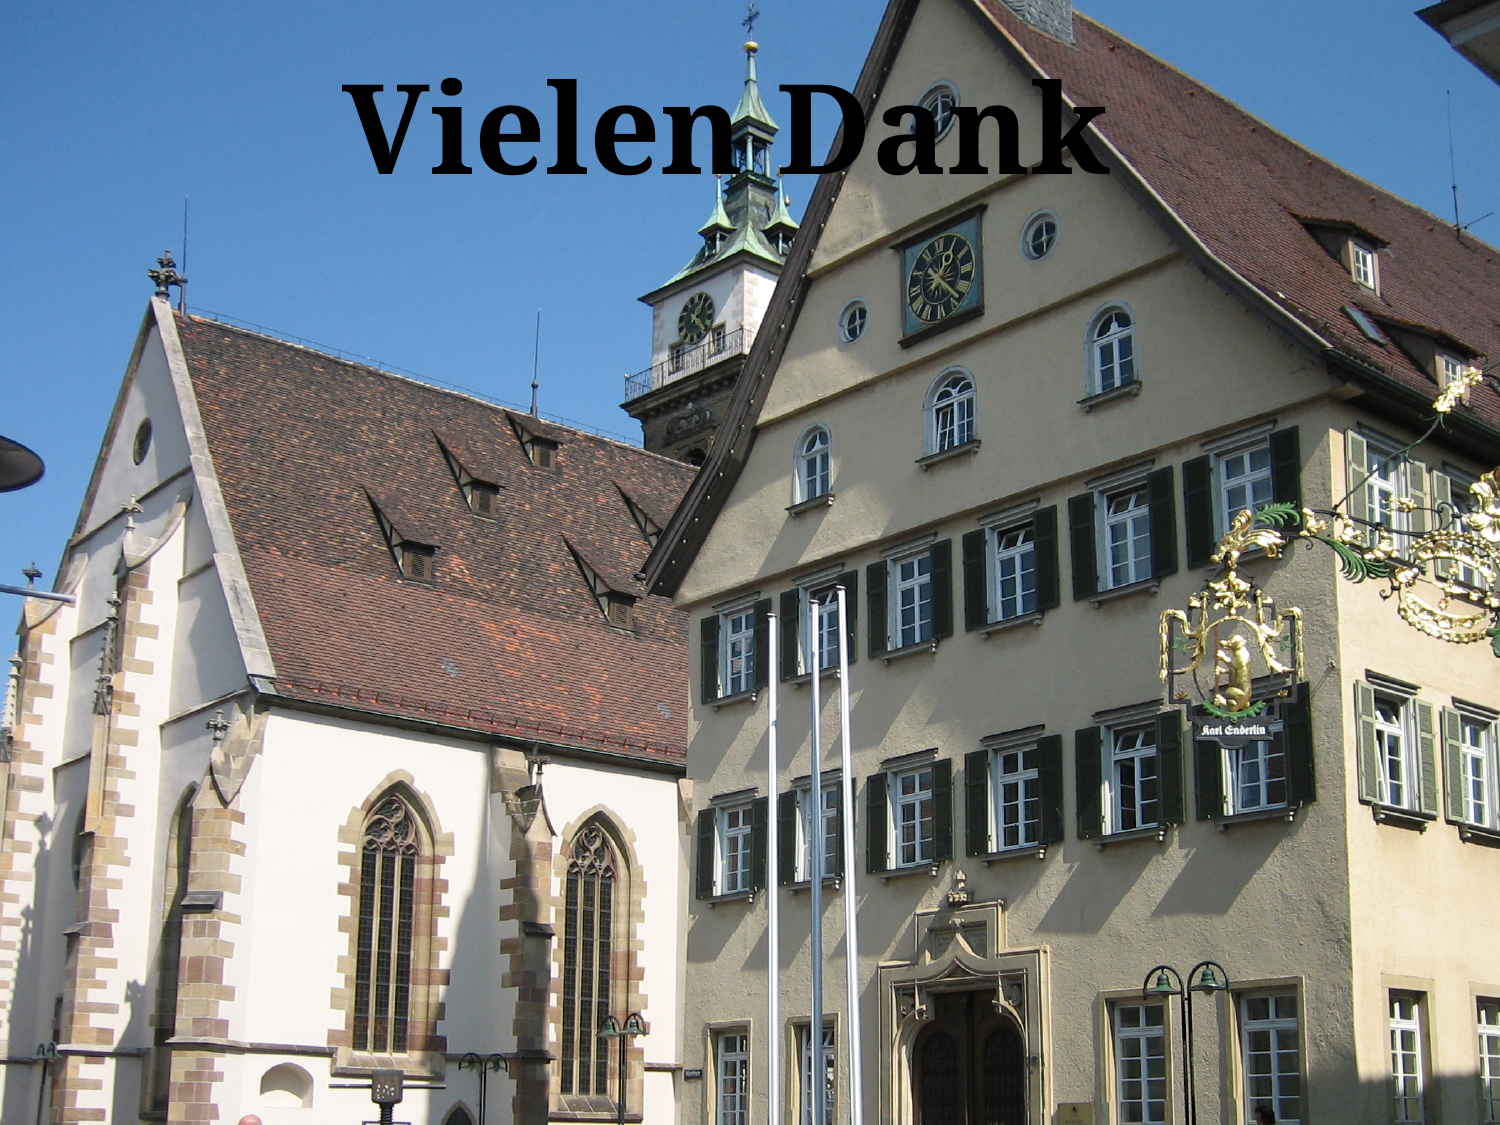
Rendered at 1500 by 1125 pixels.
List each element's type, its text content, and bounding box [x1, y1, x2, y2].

text_box Vielen Dank [171, 42, 1283, 208]
picture [0, 0, 1500, 1125]
